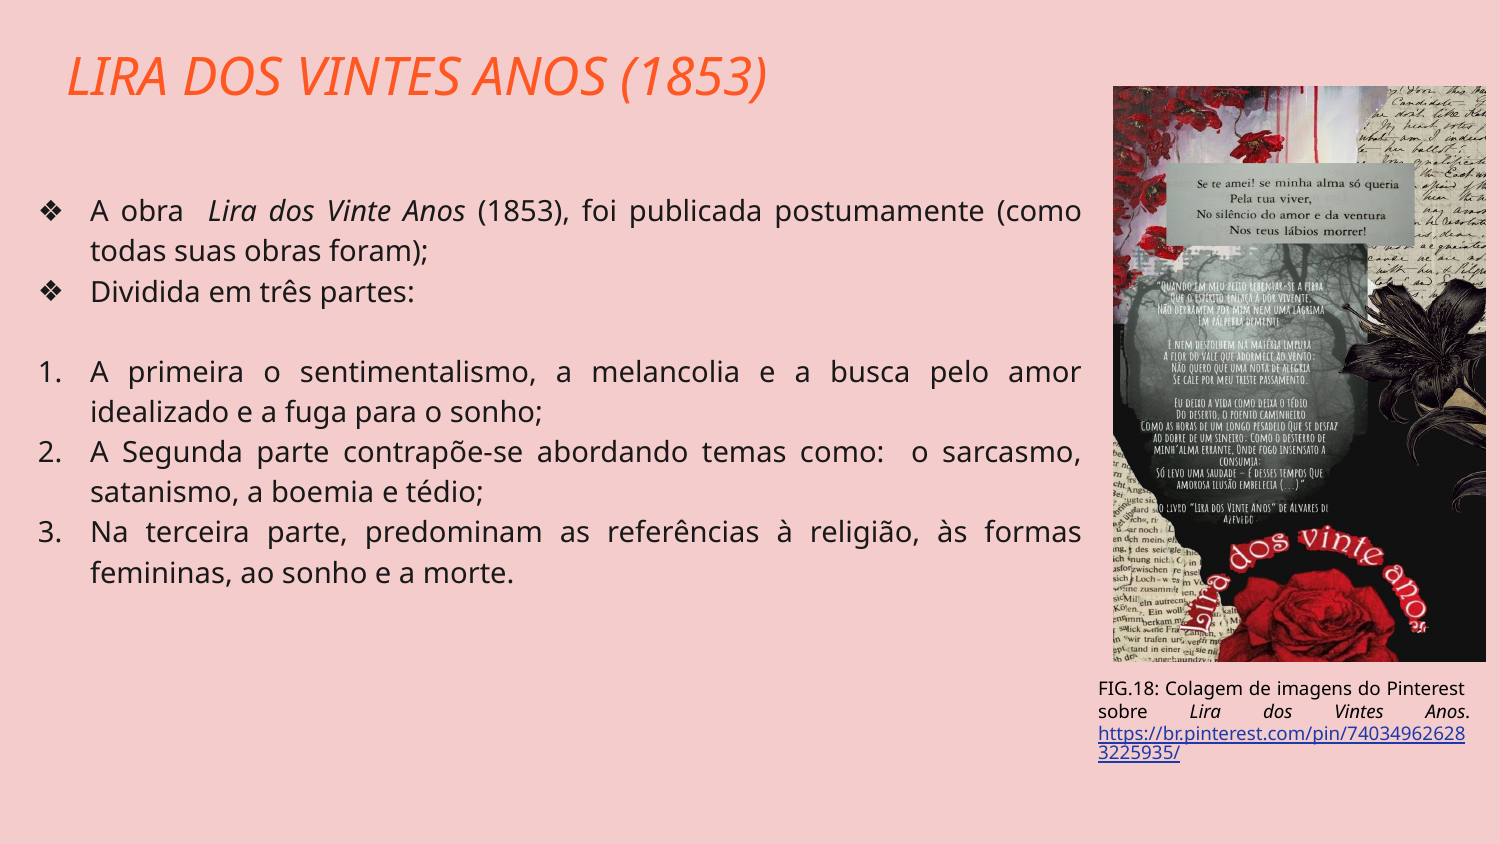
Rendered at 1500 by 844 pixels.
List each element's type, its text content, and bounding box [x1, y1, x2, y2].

title LIRA DOS VINTES ANOS (1853) [51, 27, 1449, 122]
text_box FIG.18: Colagem de imagens do Pinterest sobre Lira dos Vintes Anos. https://br.pinterest.com/pin/740349626283225935/ [1083, 662, 1486, 786]
list A obra Lira dos Vinte Anos (1853), foi publicada postumamente (como todas suas obras foram); Dividida em três partes: A primeira o sentimentalismo, a melancolia e a busca pelo amor idealizado e a fuga para o sonho; A Segunda parte contrapõe-se abordando temas como: o sarcasmo, satanismo, a boemia e tédio; Na terceira parte, predominam as referências à religião, às formas femininas, ao sonho e a morte. [0, 172, 1098, 733]
picture [1113, 86, 1486, 662]
